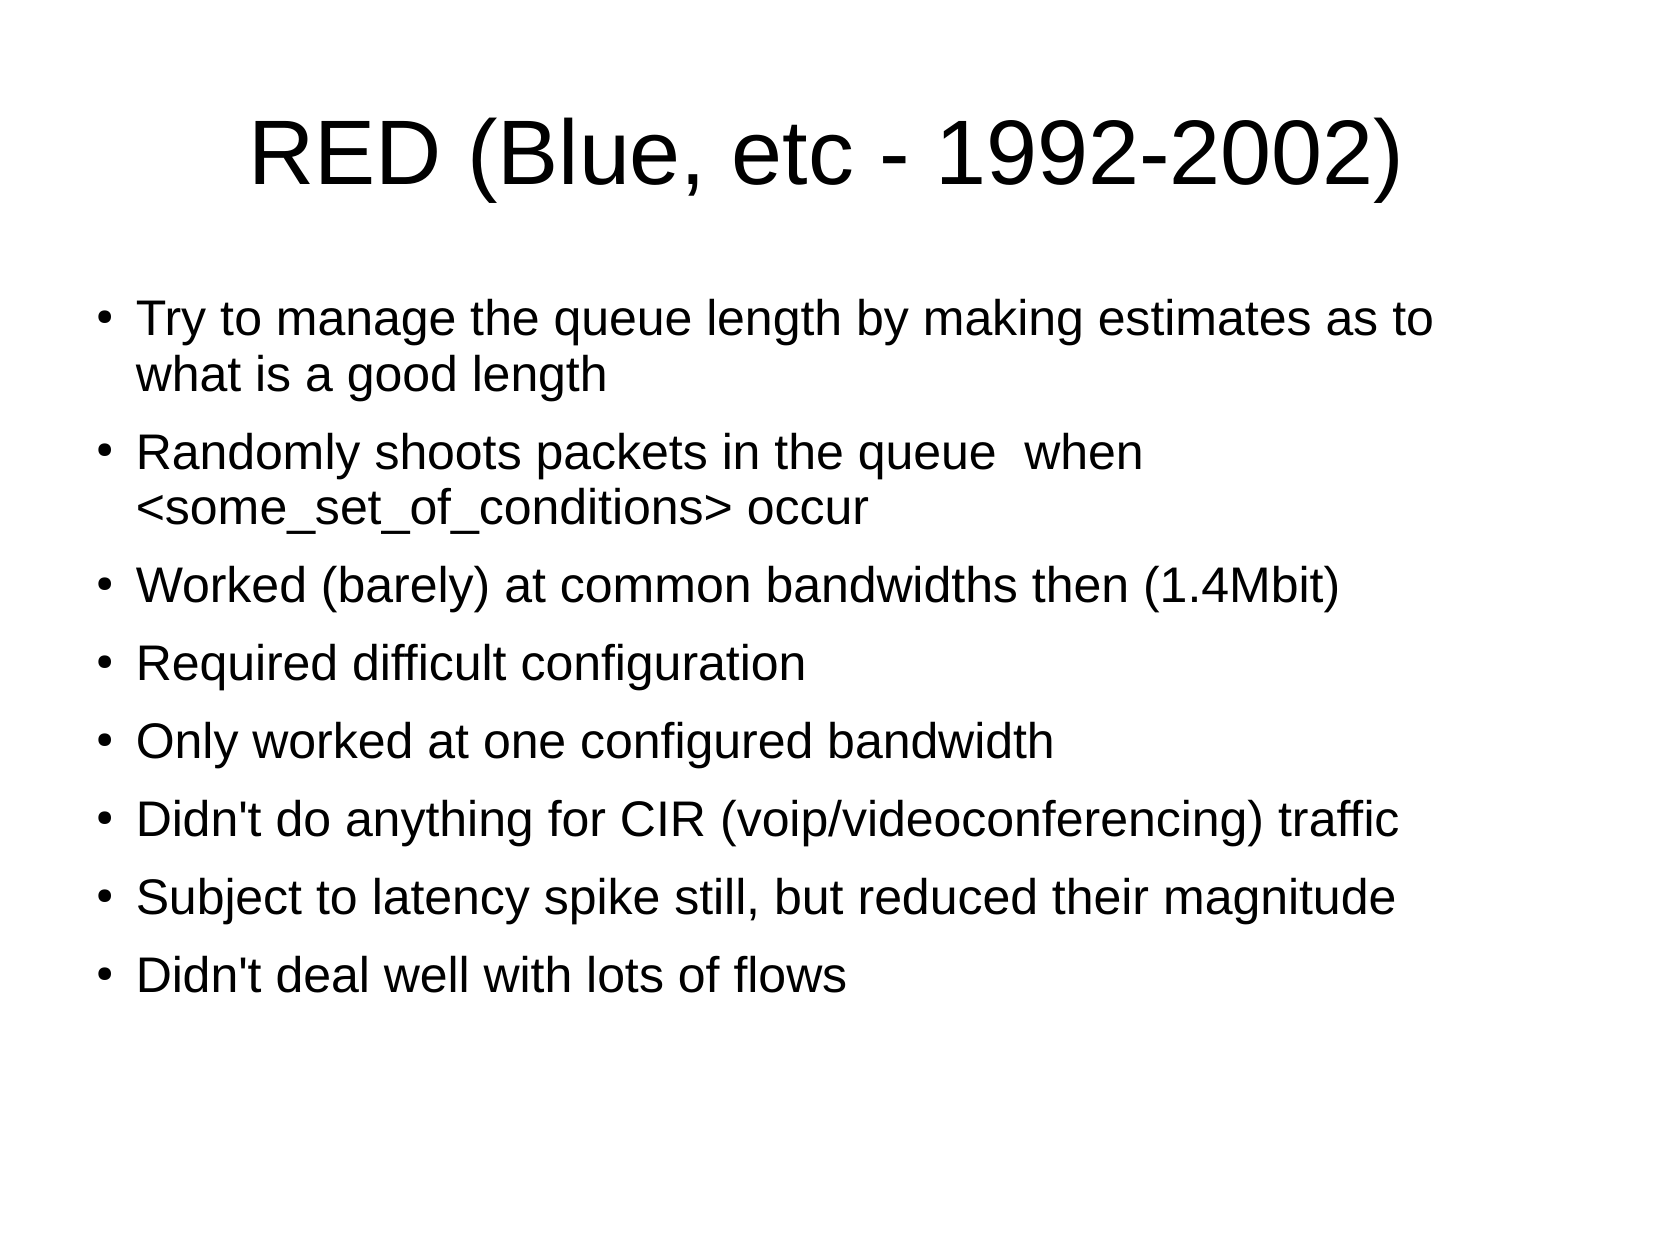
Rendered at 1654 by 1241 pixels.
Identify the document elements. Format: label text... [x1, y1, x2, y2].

title RED (Blue, etc - 1992-2002) [82, 49, 1571, 257]
list Try to manage the queue length by making estimates as to what is a good length Randomly shoots packets in the queue when <some_set_of_conditions> occur Worked (barely) at common bandwidths then (1.4Mbit) Required difficult configuration Only worked at one configured bandwidth Didn't do anything for CIR (voip/videoconferencing) traffic Subject to latency spike still, but reduced their magnitude Didn't deal well with lots of flows [82, 290, 1538, 1010]
